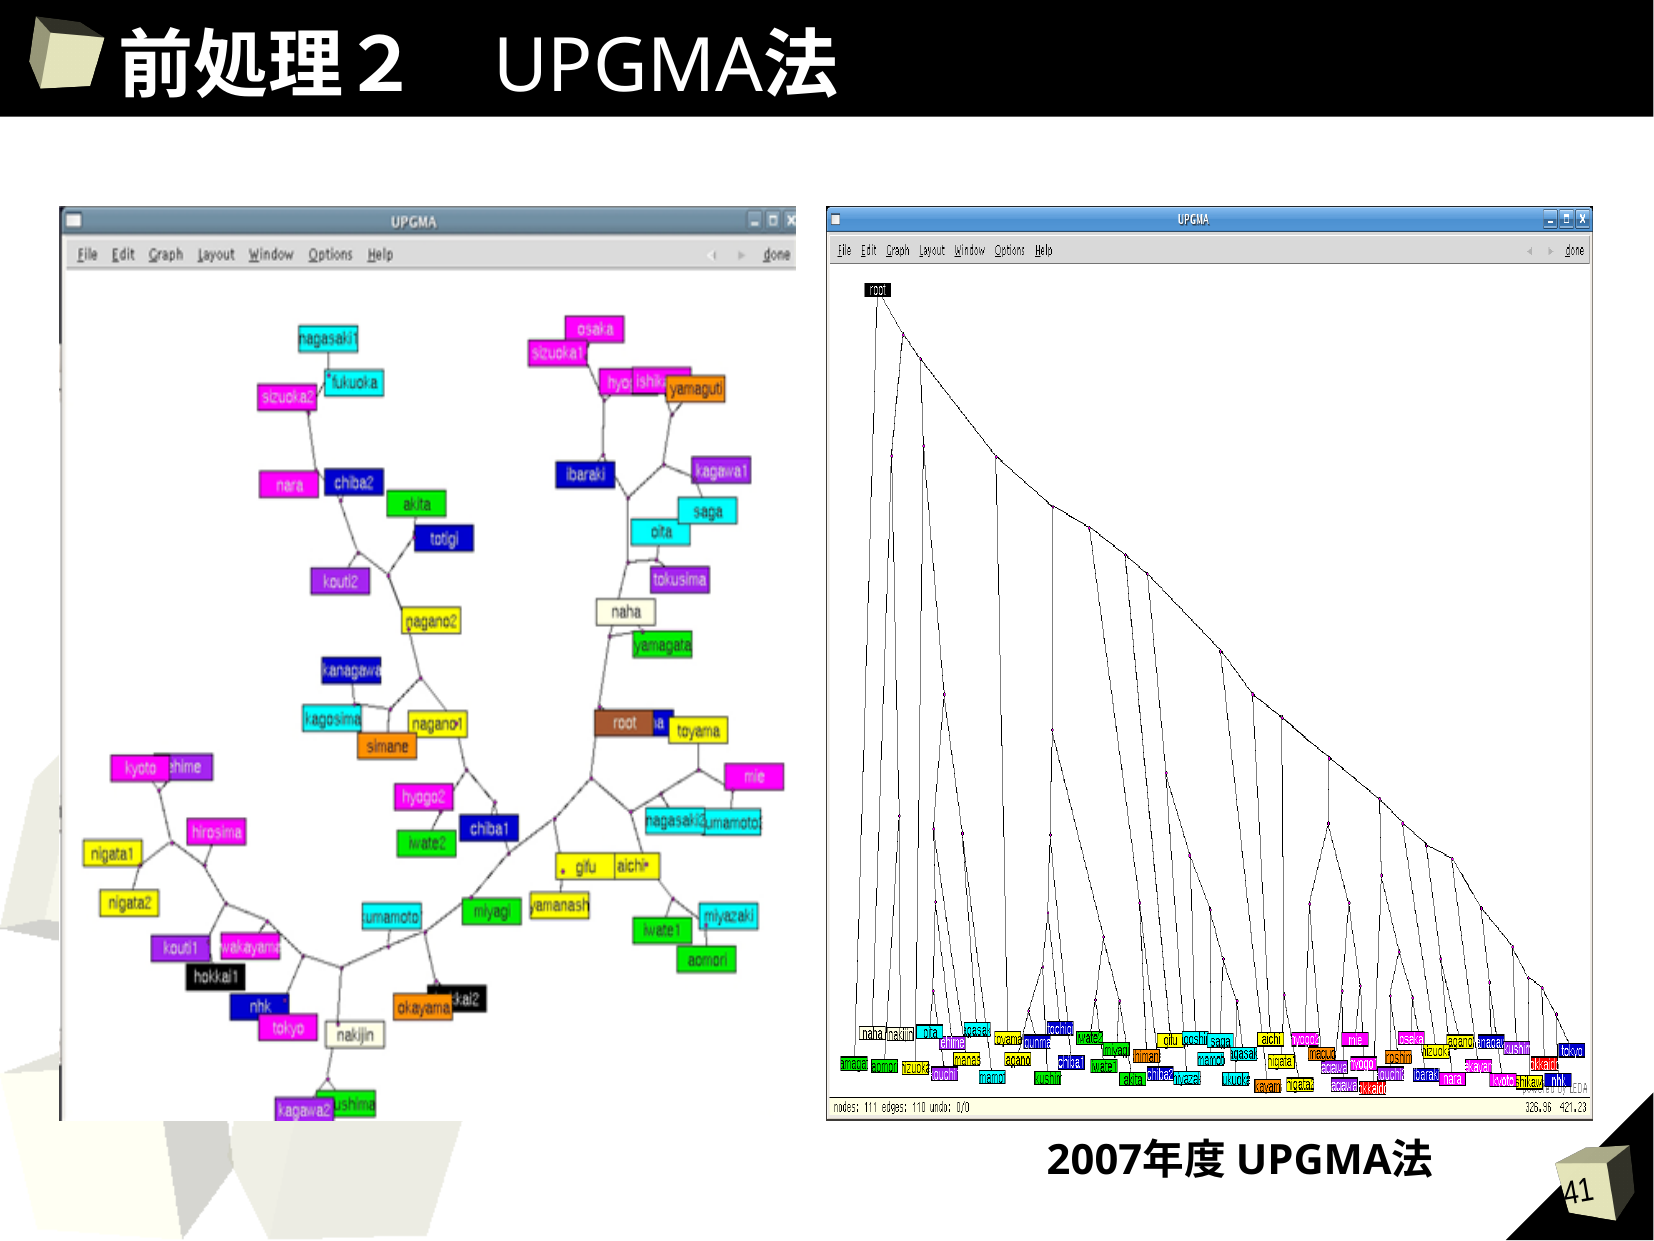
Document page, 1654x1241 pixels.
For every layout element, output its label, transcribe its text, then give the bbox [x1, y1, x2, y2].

picture [0, 206, 798, 1241]
title 前処理２ UPGMA法 [118, 0, 1595, 119]
text_box 2007年度 UPGMA法 [1003, 1130, 1477, 1182]
picture [826, 206, 1595, 1123]
